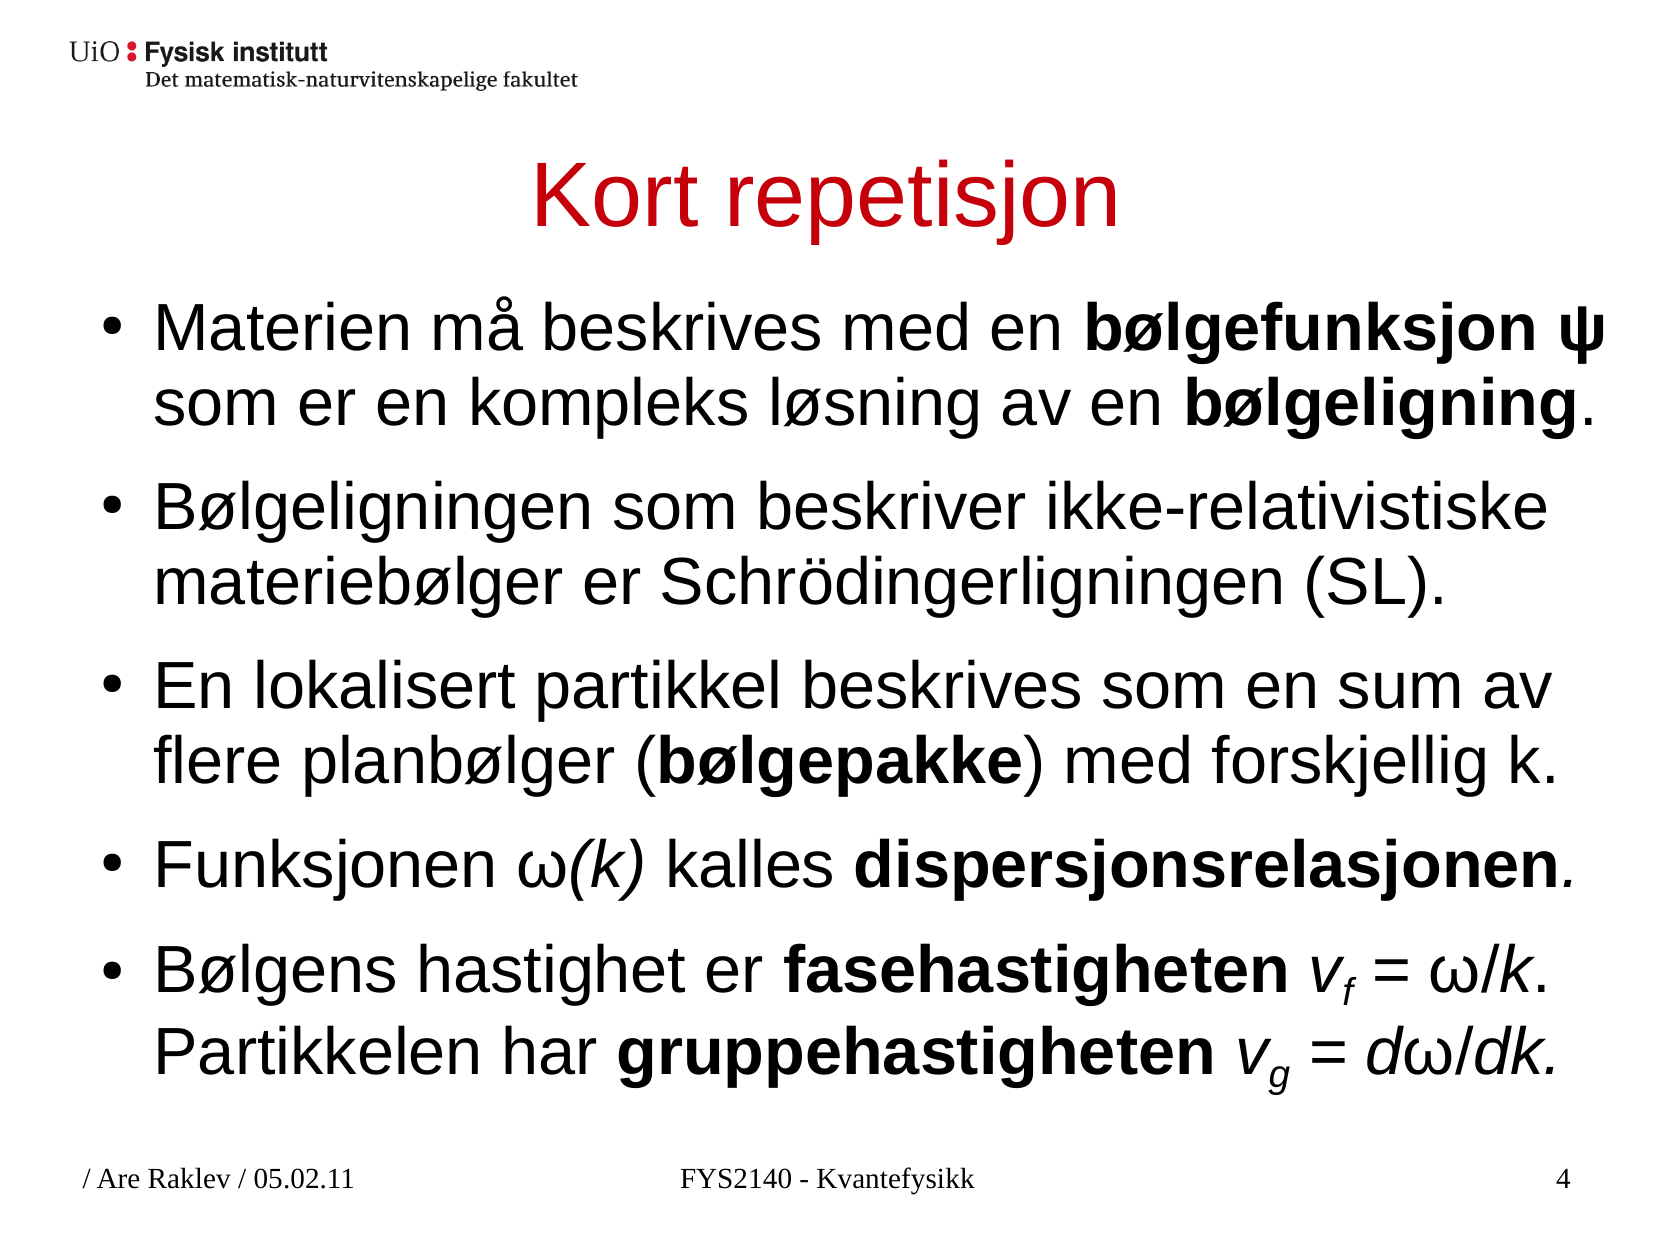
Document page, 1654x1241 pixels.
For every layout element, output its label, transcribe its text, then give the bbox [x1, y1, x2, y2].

picture [68, 37, 581, 93]
list Materien må beskrives med en bølgefunksjon ψ som er en kompleks løsning av en bølgeligning. Bølgeligningen som beskriver ikke-relativistiske materiebølger er Schrödingerligningen (SL). En lokalisert partikkel beskrives som en sum av flere planbølger (bølgepakke) med forskjellig k. Funksjonen ω(k) kalles dispersjonsrelasjonen. Bølgens hastighet er fasehastigheten vf = ω/k. Partikkelen har gruppehastigheten vg = dω/dk. [82, 290, 1613, 1163]
title Kort repetisjon [82, 90, 1571, 290]
